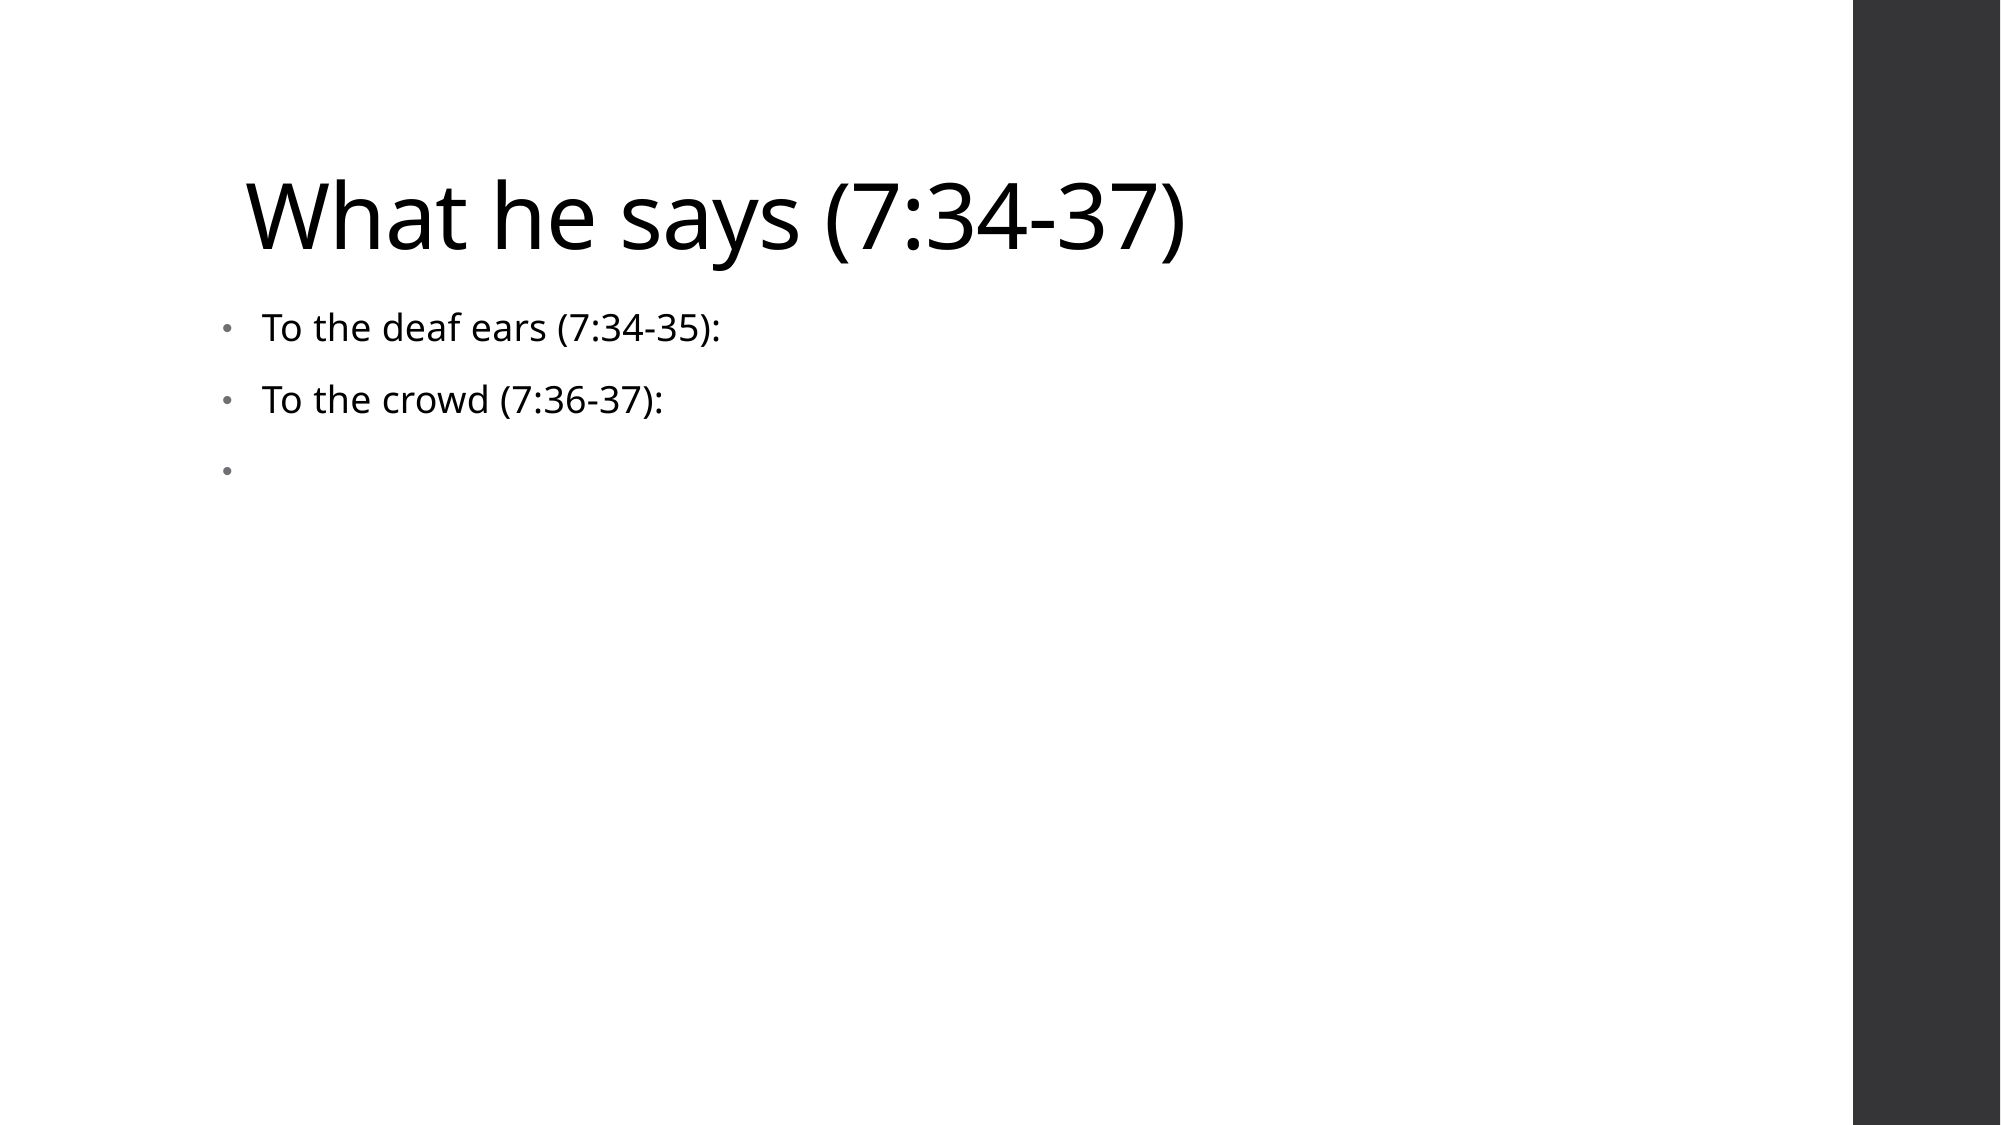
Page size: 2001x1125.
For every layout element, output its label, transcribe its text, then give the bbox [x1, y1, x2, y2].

list To the deaf ears (7:34-35): To the crowd (7:36-37): [206, 299, 1617, 1014]
title What he says (7:34-37) [206, 60, 1797, 278]
